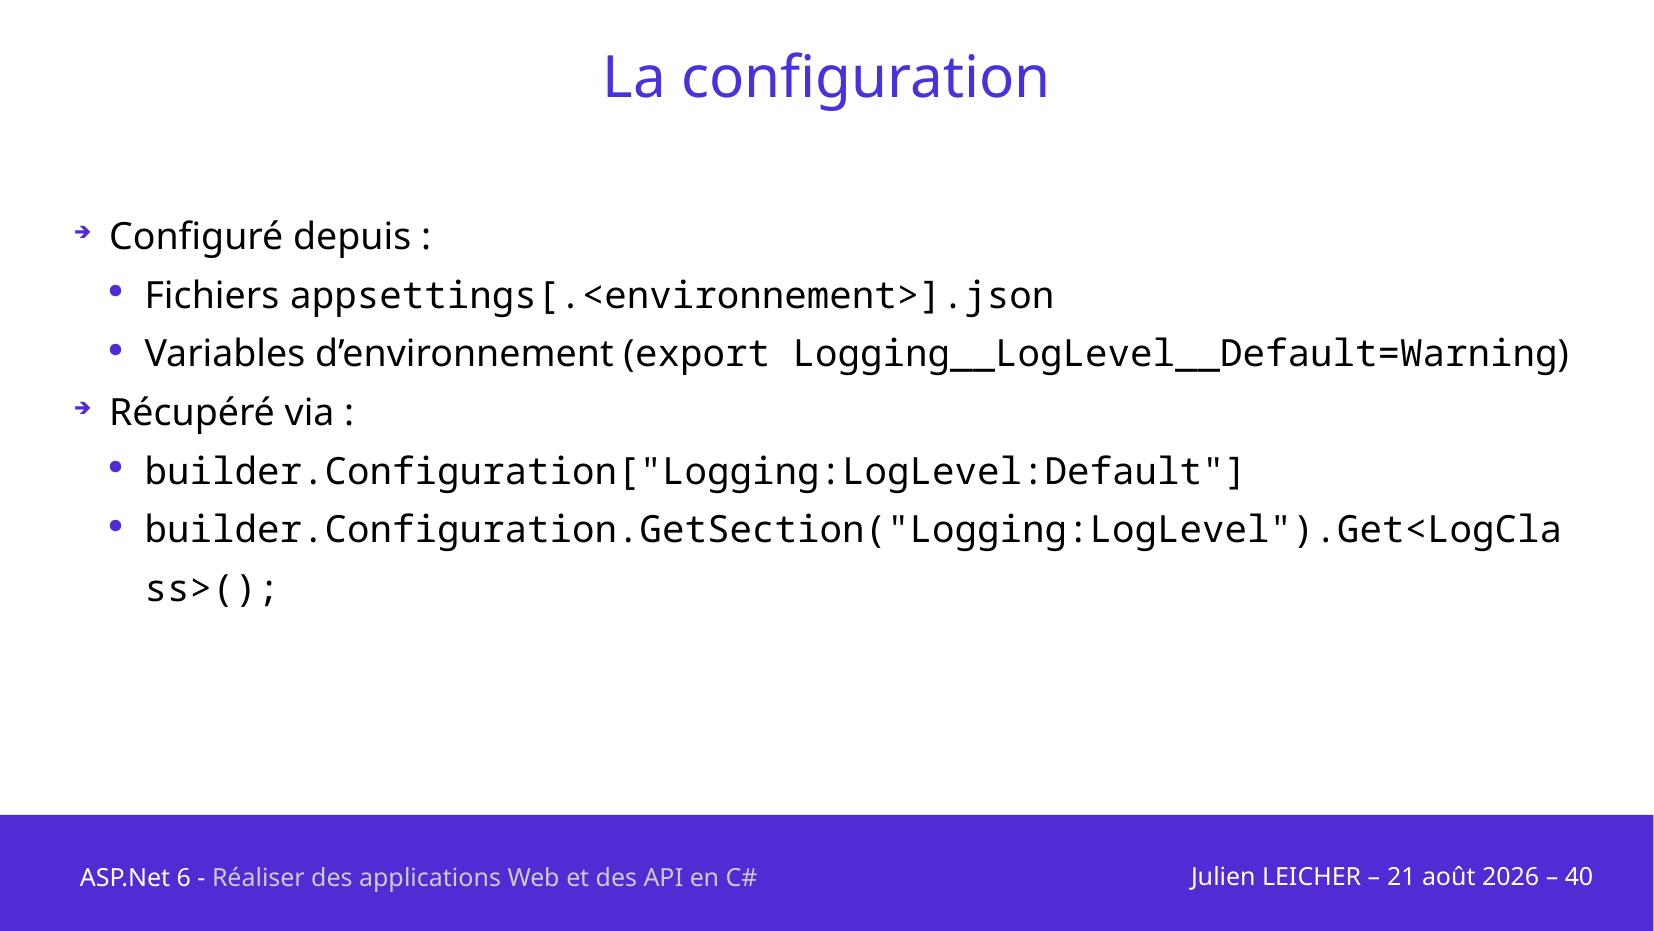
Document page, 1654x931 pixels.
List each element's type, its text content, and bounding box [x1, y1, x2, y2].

text_box La configuration [0, 27, 1654, 113]
text_box Julien LEICHER – 28 févr. 2022 – <numéro> [0, 814, 1654, 931]
text_box Configuré depuis : Fichiers appsettings[.<environnement>].json Variables d’environnement (export Logging__LogLevel__Default=Warning) Récupéré via : builder.Configuration["Logging:LogLevel:Default"] builder.Configuration.GetSection("Logging:LogLevel").Get<LogClass>(); [59, 194, 1595, 678]
text_box ASP.Net 6 - Réaliser des applications Web et des API en C# [64, 852, 798, 898]
